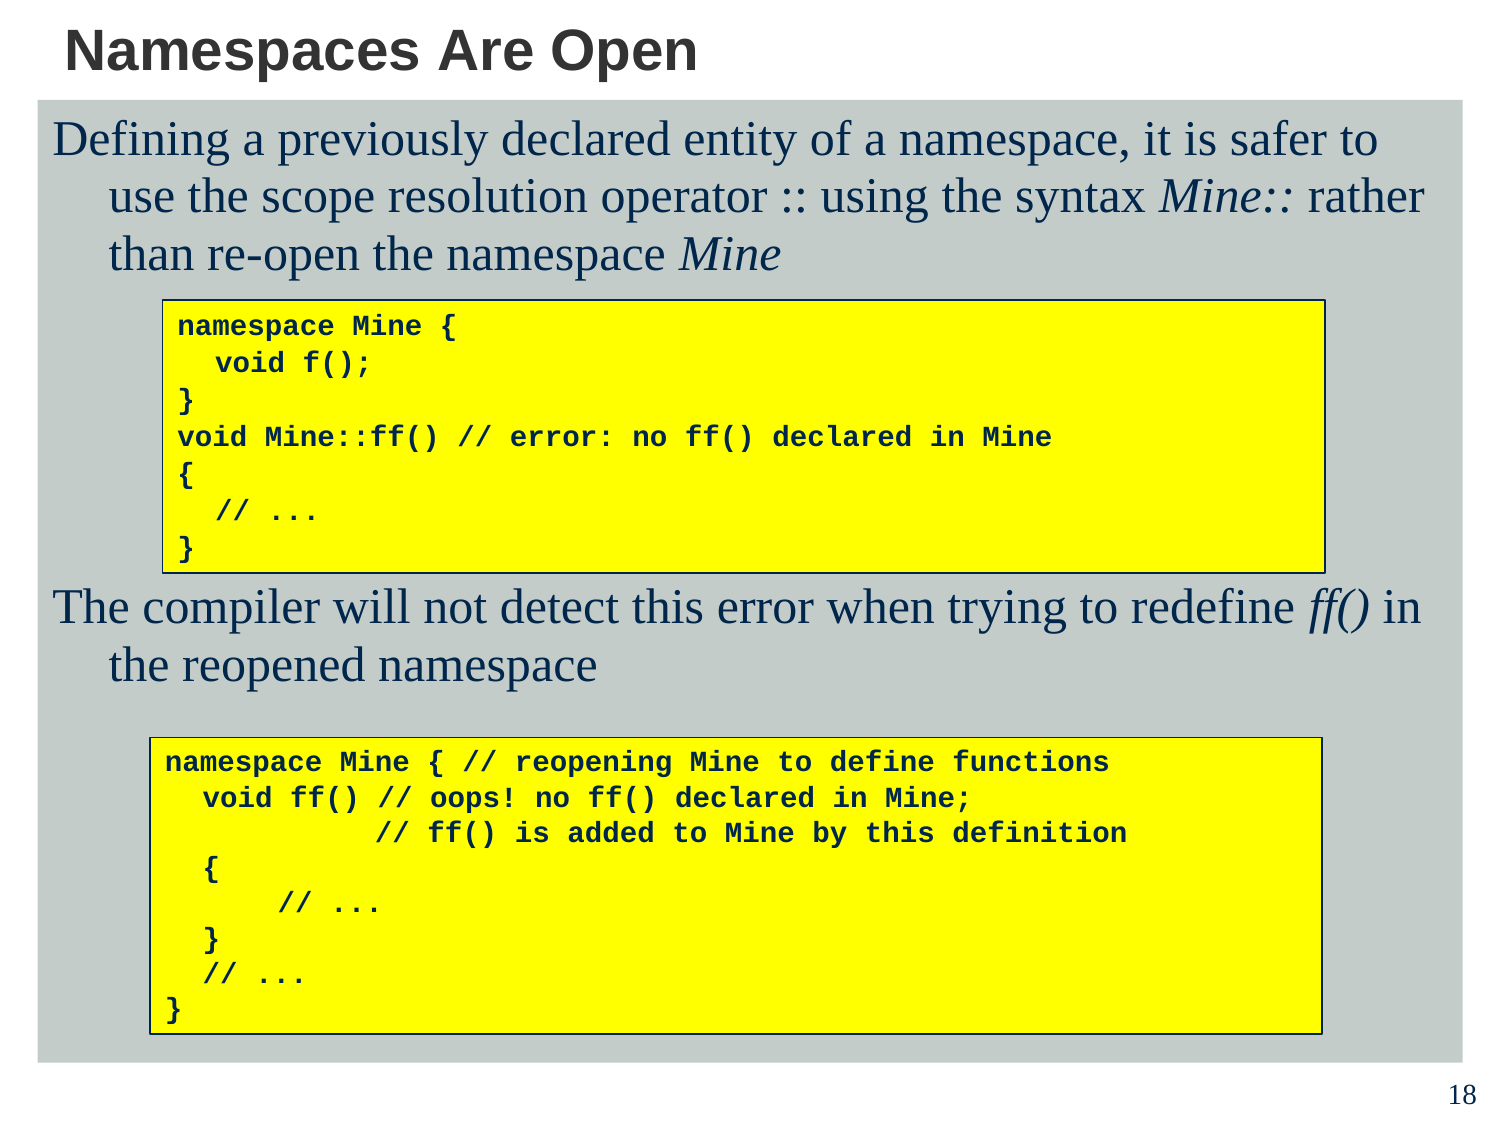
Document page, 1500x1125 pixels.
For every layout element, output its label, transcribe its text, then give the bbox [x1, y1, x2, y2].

title Namespaces Are Open [50, 0, 1450, 91]
text_box namespace Mine { // reopening Mine to define functions void ff() // oops! no ff() declared in Mine; // ff() is added to Mine by this definition { // ... } // ... } [150, 737, 1322, 1069]
text_box namespace Mine { void f(); } void Mine::ff() // error: no ff() declared in Mine { // ... } [162, 299, 1326, 587]
list Defining a previously declared entity of a namespace, it is safer to use the scope resolution operator :: using the syntax Mine:: rather than re-open the namespace Mine The compiler will not detect this error when trying to redefine ff() in the reopened namespace [37, 99, 1463, 1063]
